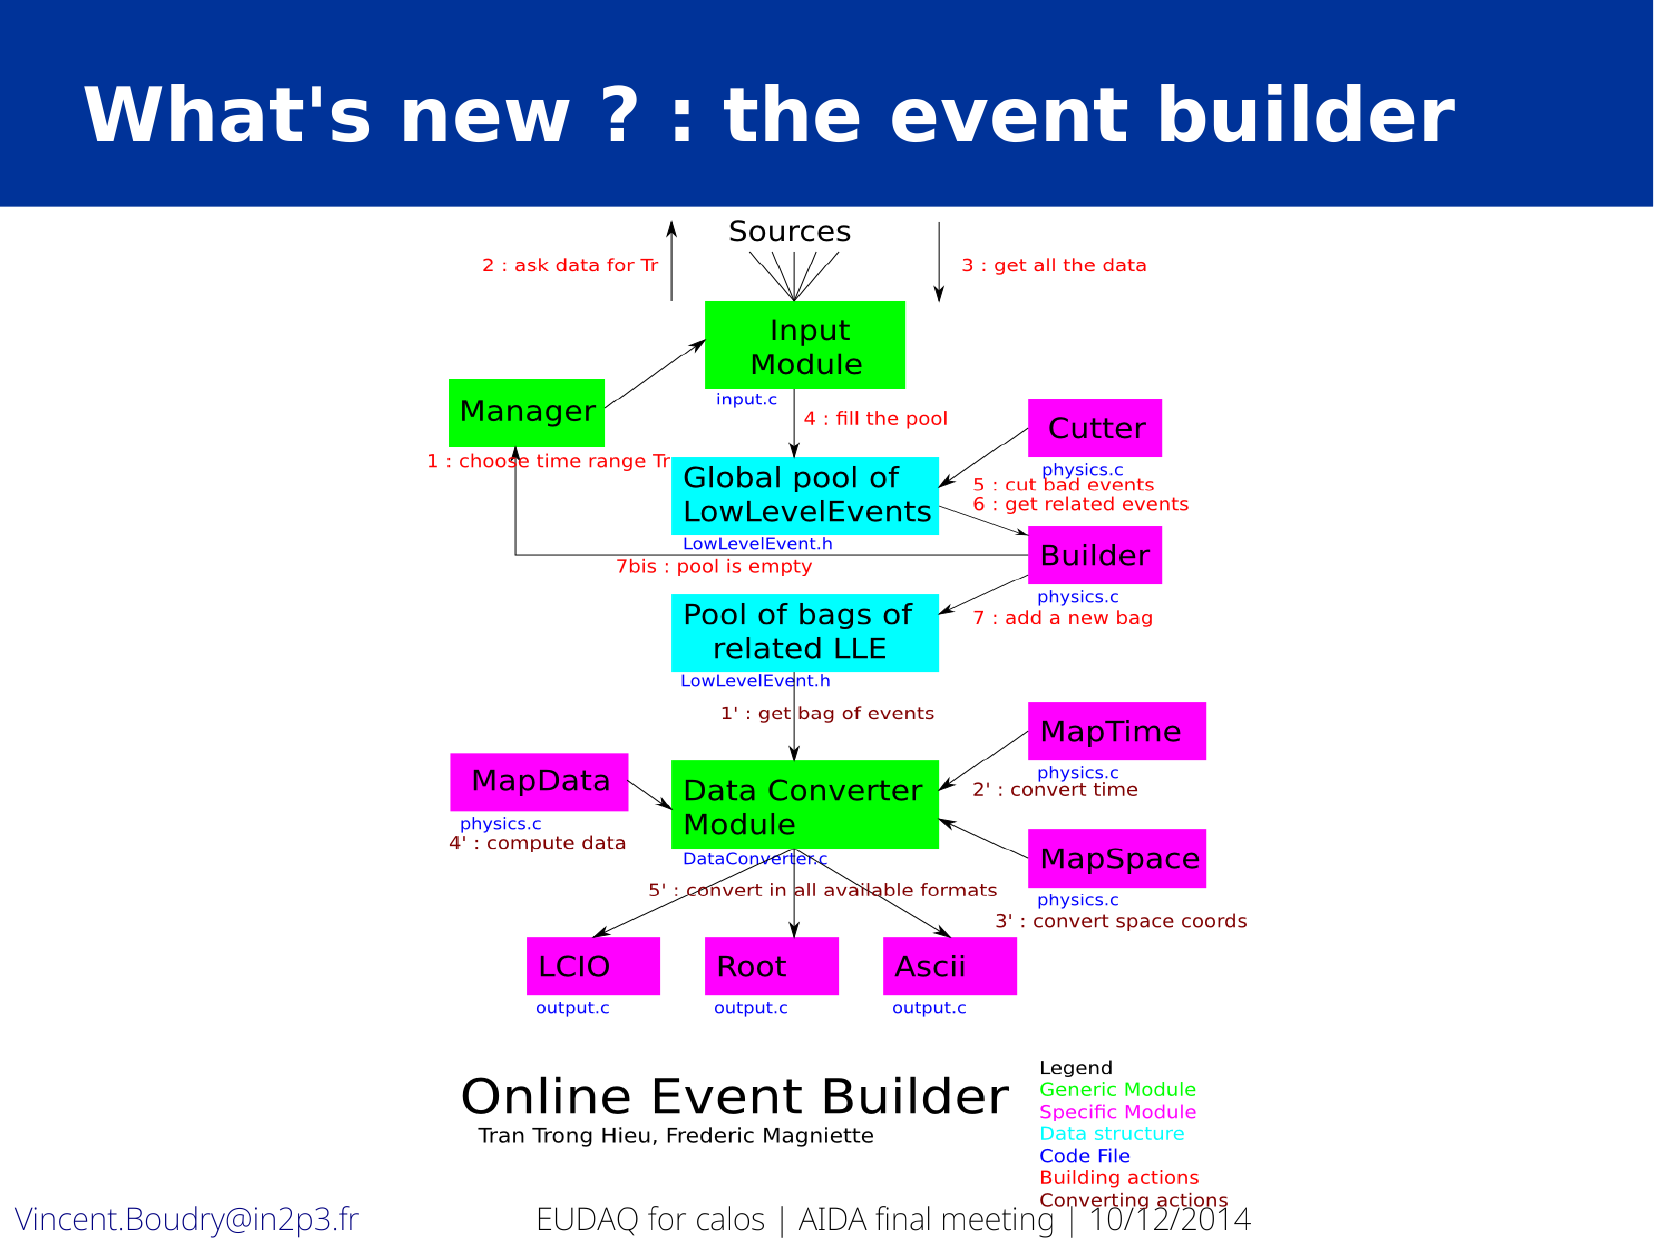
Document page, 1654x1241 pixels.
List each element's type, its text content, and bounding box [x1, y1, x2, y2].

title What's new ? : the event builder [82, 11, 1571, 219]
picture [429, 220, 1247, 1210]
